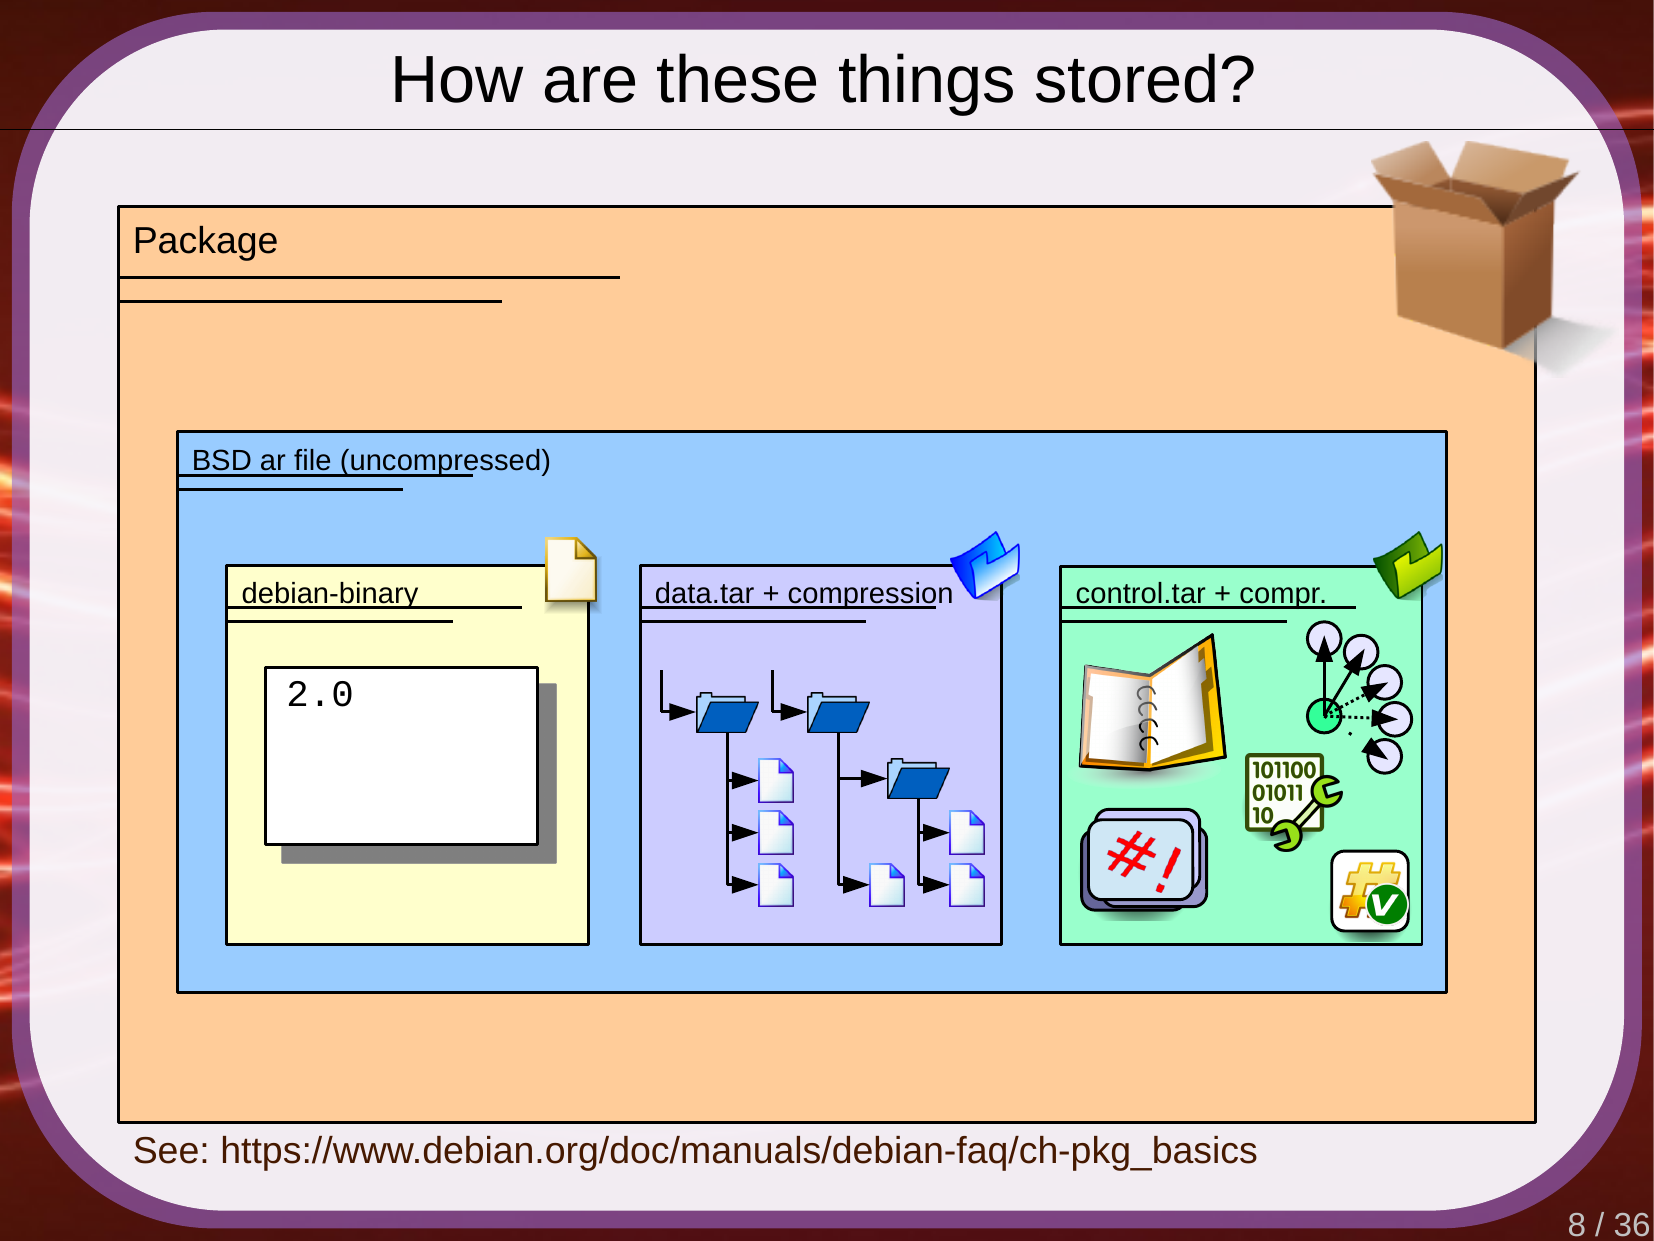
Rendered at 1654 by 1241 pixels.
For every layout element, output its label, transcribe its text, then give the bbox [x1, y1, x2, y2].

text_box [118, 206, 1536, 1122]
picture [758, 810, 794, 855]
picture [807, 692, 870, 733]
picture [0, 0, 1654, 129]
picture [949, 863, 985, 907]
picture [869, 863, 905, 907]
picture [758, 863, 794, 907]
picture [1245, 753, 1343, 852]
text_box Package [118, 212, 697, 270]
picture [887, 758, 950, 799]
picture [1067, 633, 1227, 789]
picture [0, 130, 1654, 1241]
picture [1373, 531, 1443, 601]
picture [1101, 823, 1181, 893]
title How are these things stored? [82, 35, 1565, 125]
picture [950, 531, 1020, 601]
text_box debian-binary [226, 569, 568, 618]
picture [1371, 141, 1619, 378]
picture [1338, 861, 1409, 926]
picture [949, 810, 985, 855]
text_box data.tar + compression [640, 569, 981, 618]
picture [696, 692, 759, 733]
text_box See: https://www.debian.org/doc/manuals/debian-faq/ch-pkg_basics [118, 1122, 1536, 1179]
text_box control.tar + compr. [1060, 569, 1402, 618]
text_box BSD ar file (uncompressed) [177, 437, 827, 485]
picture [758, 758, 794, 803]
text_box 2.0 [271, 667, 538, 725]
picture [545, 537, 597, 602]
